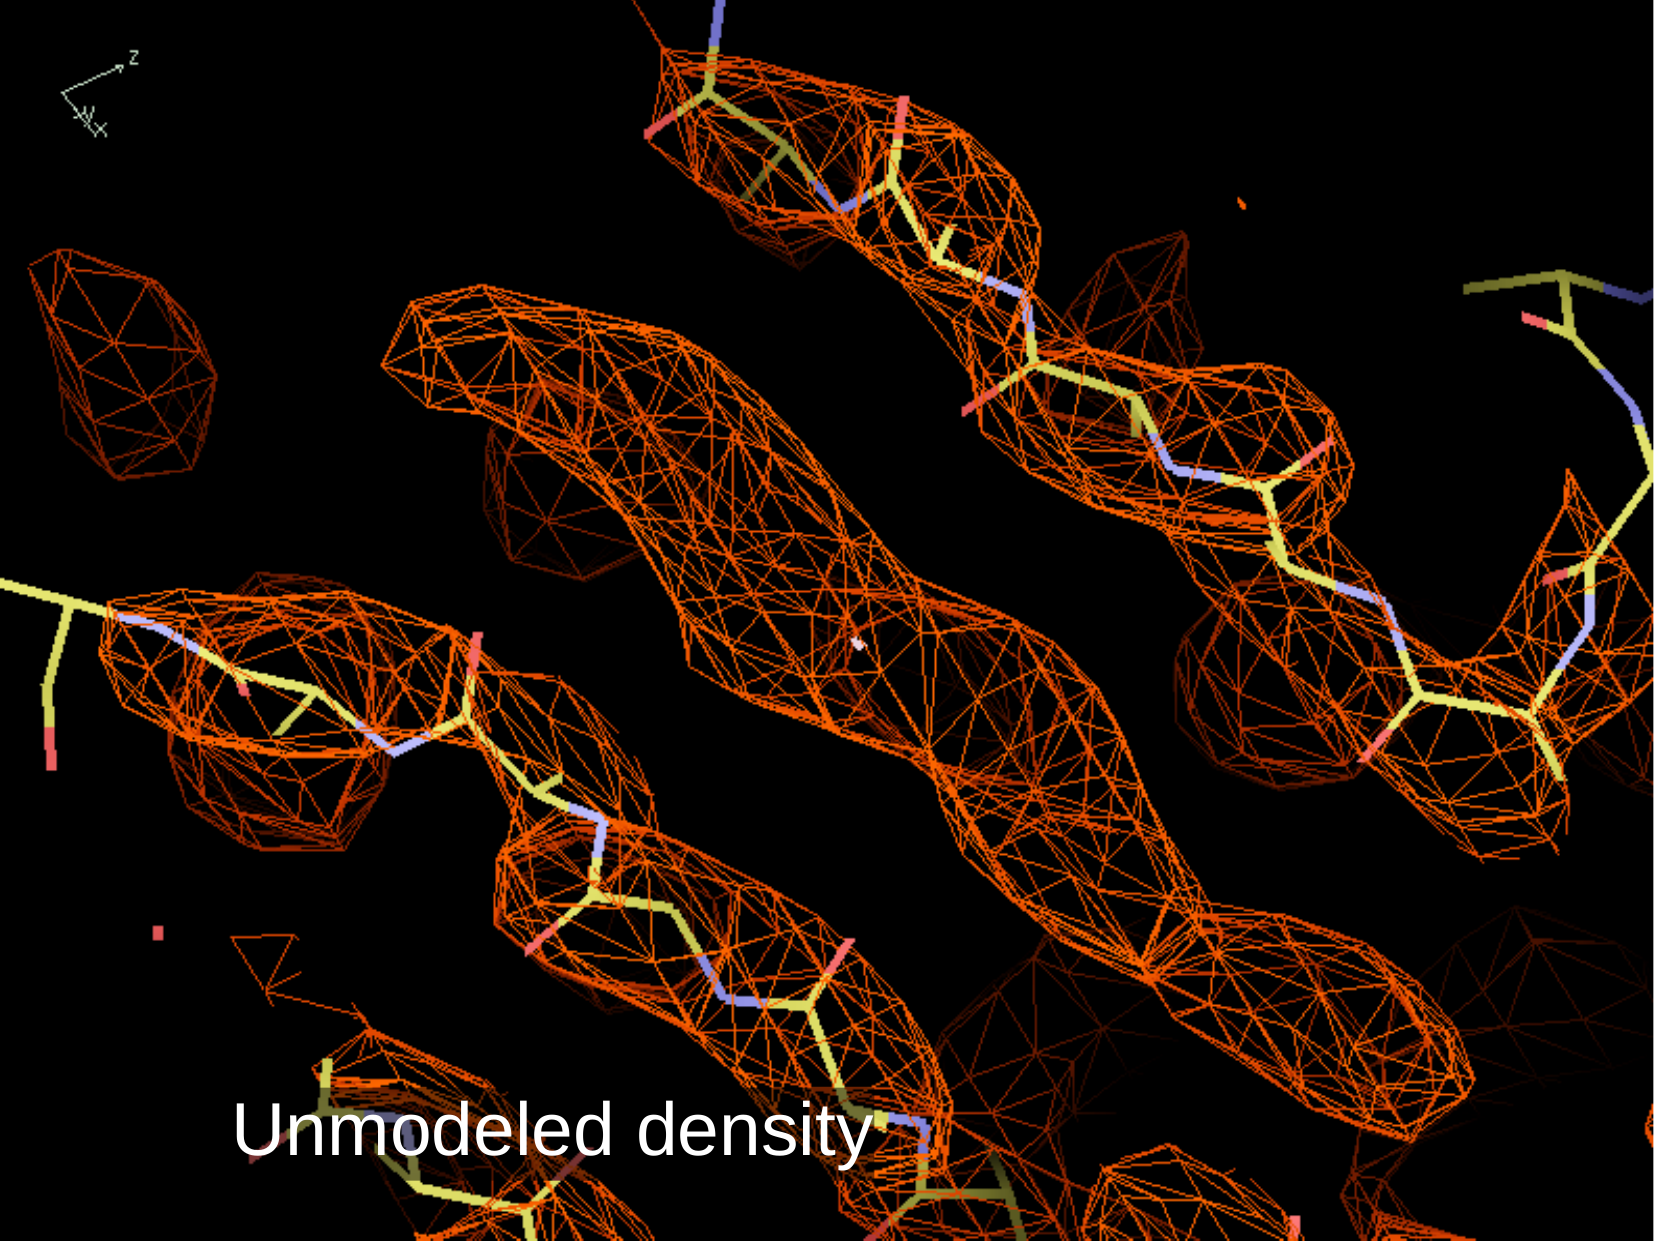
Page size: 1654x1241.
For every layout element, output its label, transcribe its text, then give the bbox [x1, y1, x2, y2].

picture [0, 0, 1654, 1241]
text_box Unmodeled density [231, 1087, 875, 1181]
